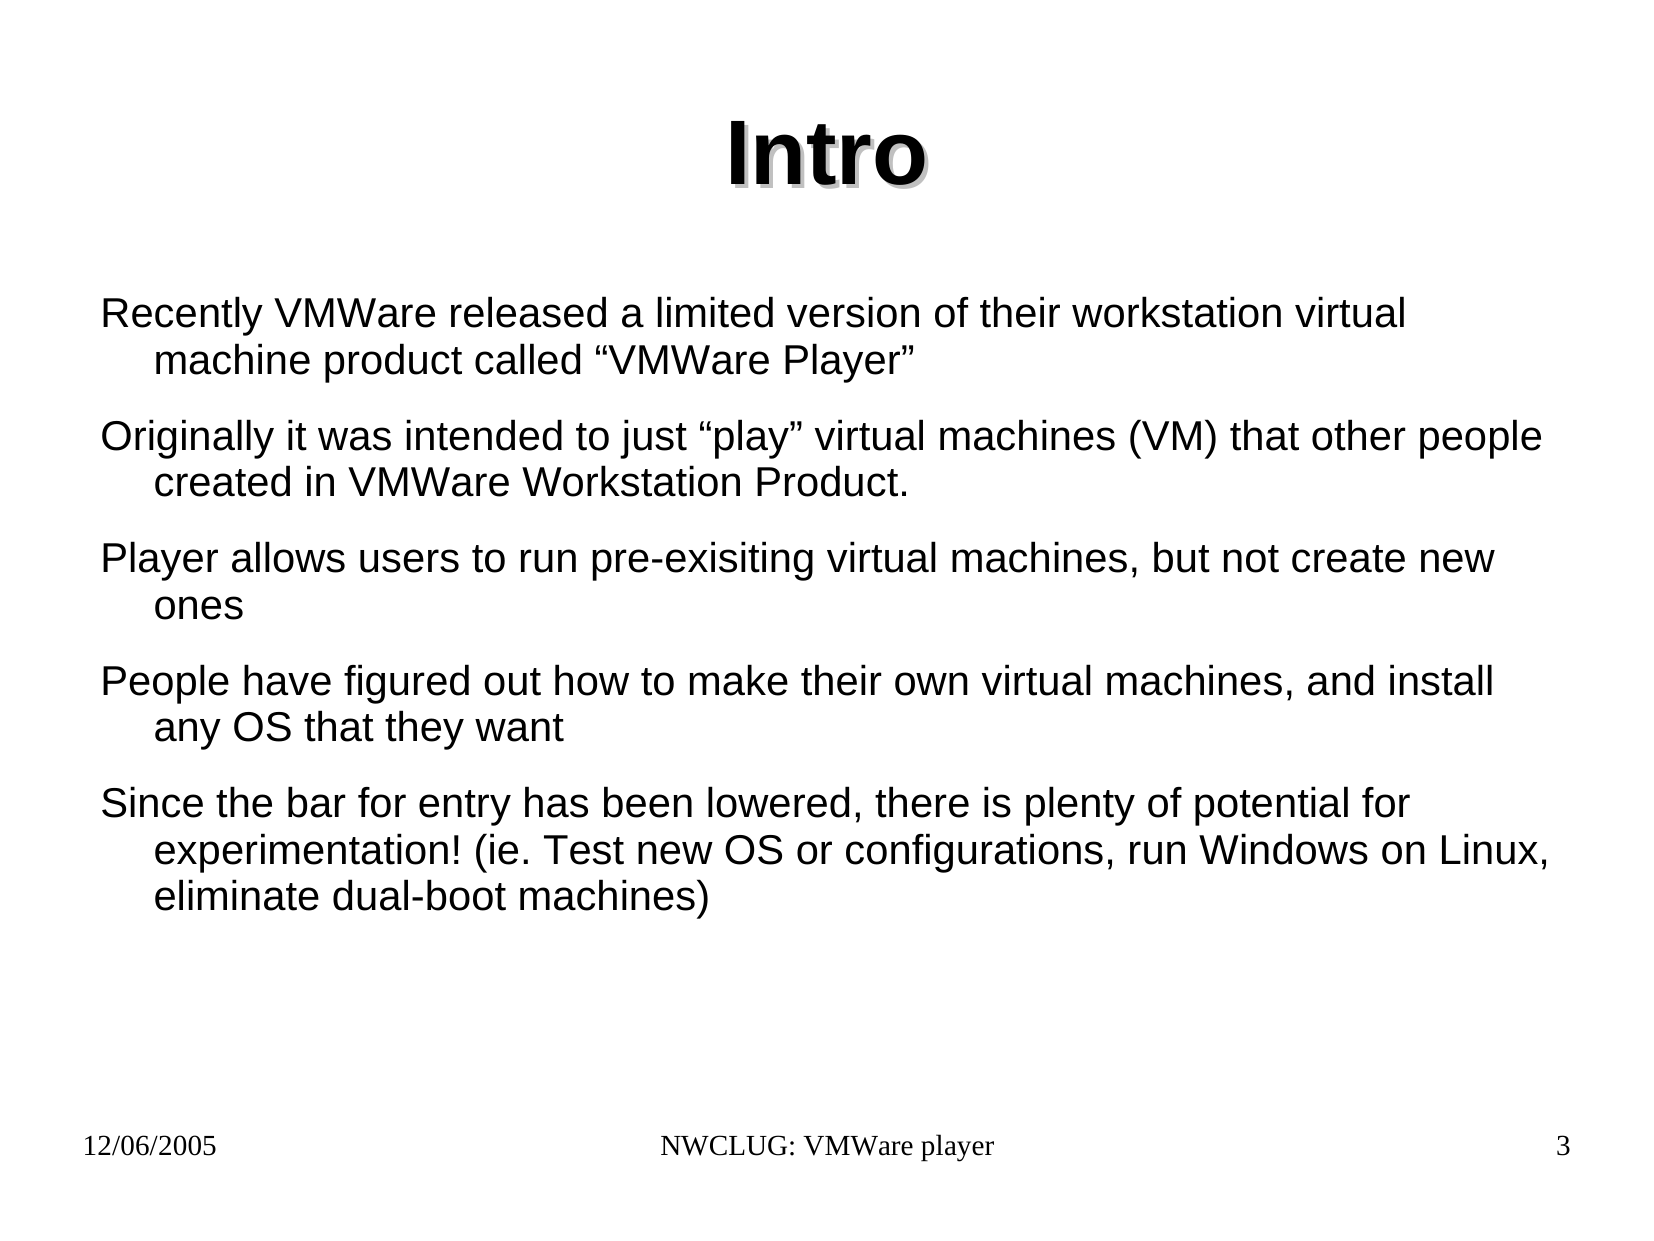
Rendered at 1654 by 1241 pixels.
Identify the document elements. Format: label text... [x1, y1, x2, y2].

title Intro [82, 49, 1571, 257]
list Recently VMWare released a limited version of their workstation virtual machine product called “VMWare Player” Originally it was intended to just “play” virtual machines (VM) that other people created in VMWare Workstation Product. Player allows users to run pre-exisiting virtual machines, but not create new ones People have figured out how to make their own virtual machines, and install any OS that they want Since the bar for entry has been lowered, there is plenty of potential for experimentation! (ie. Test new OS or configurations, run Windows on Linux, eliminate dual-boot machines) [82, 290, 1571, 1174]
